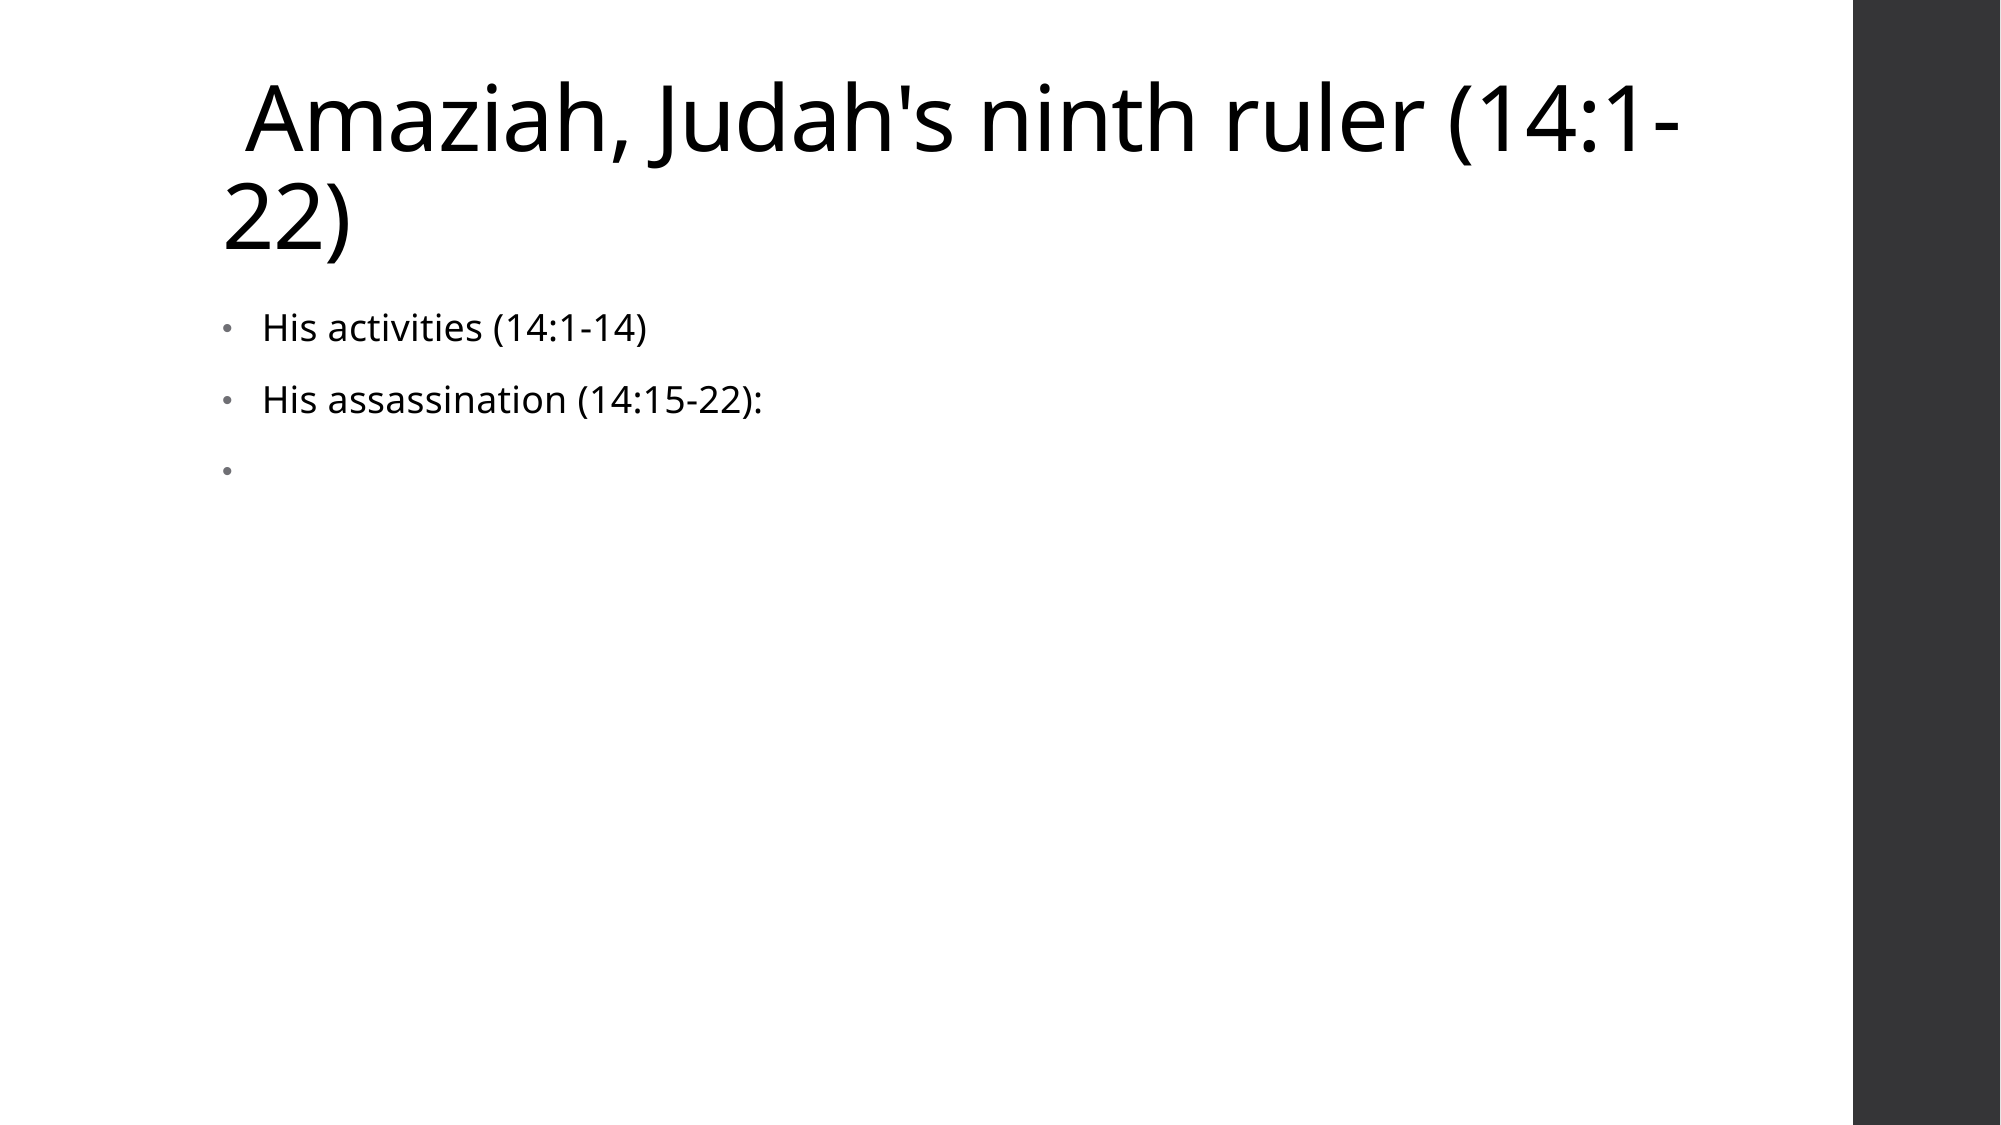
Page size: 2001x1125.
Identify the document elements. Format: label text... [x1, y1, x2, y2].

title Amaziah, Judah's ninth ruler (14:1-22) [206, 60, 1797, 278]
list His activities (14:1-14) His assassination (14:15-22): [206, 299, 1617, 1014]
